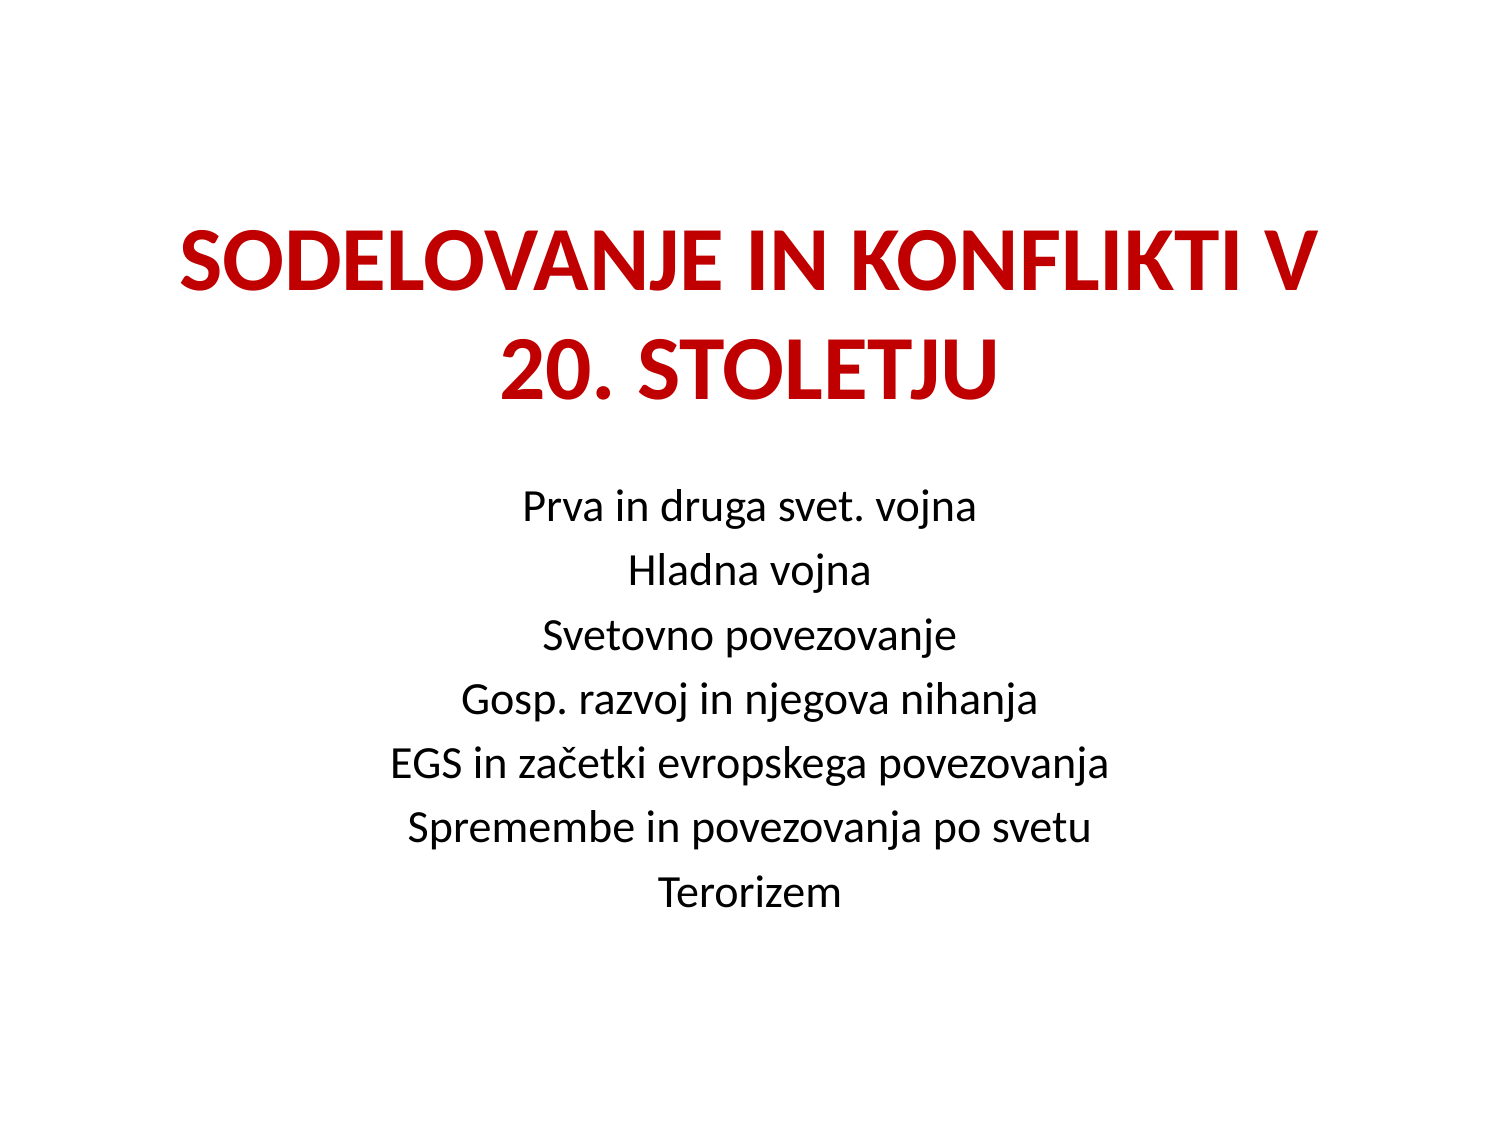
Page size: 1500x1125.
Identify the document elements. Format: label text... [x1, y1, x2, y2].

subtitle Prva in druga svet. vojna Hladna vojna Svetovno povezovanje Gosp. razvoj in njegova nihanja EGS in začetki evropskega povezovanja Spremembe in povezovanja po svetu Terorizem [225, 467, 1275, 925]
title SODELOVANJE IN KONFLIKTI V 20. STOLETJU [112, 137, 1388, 480]
